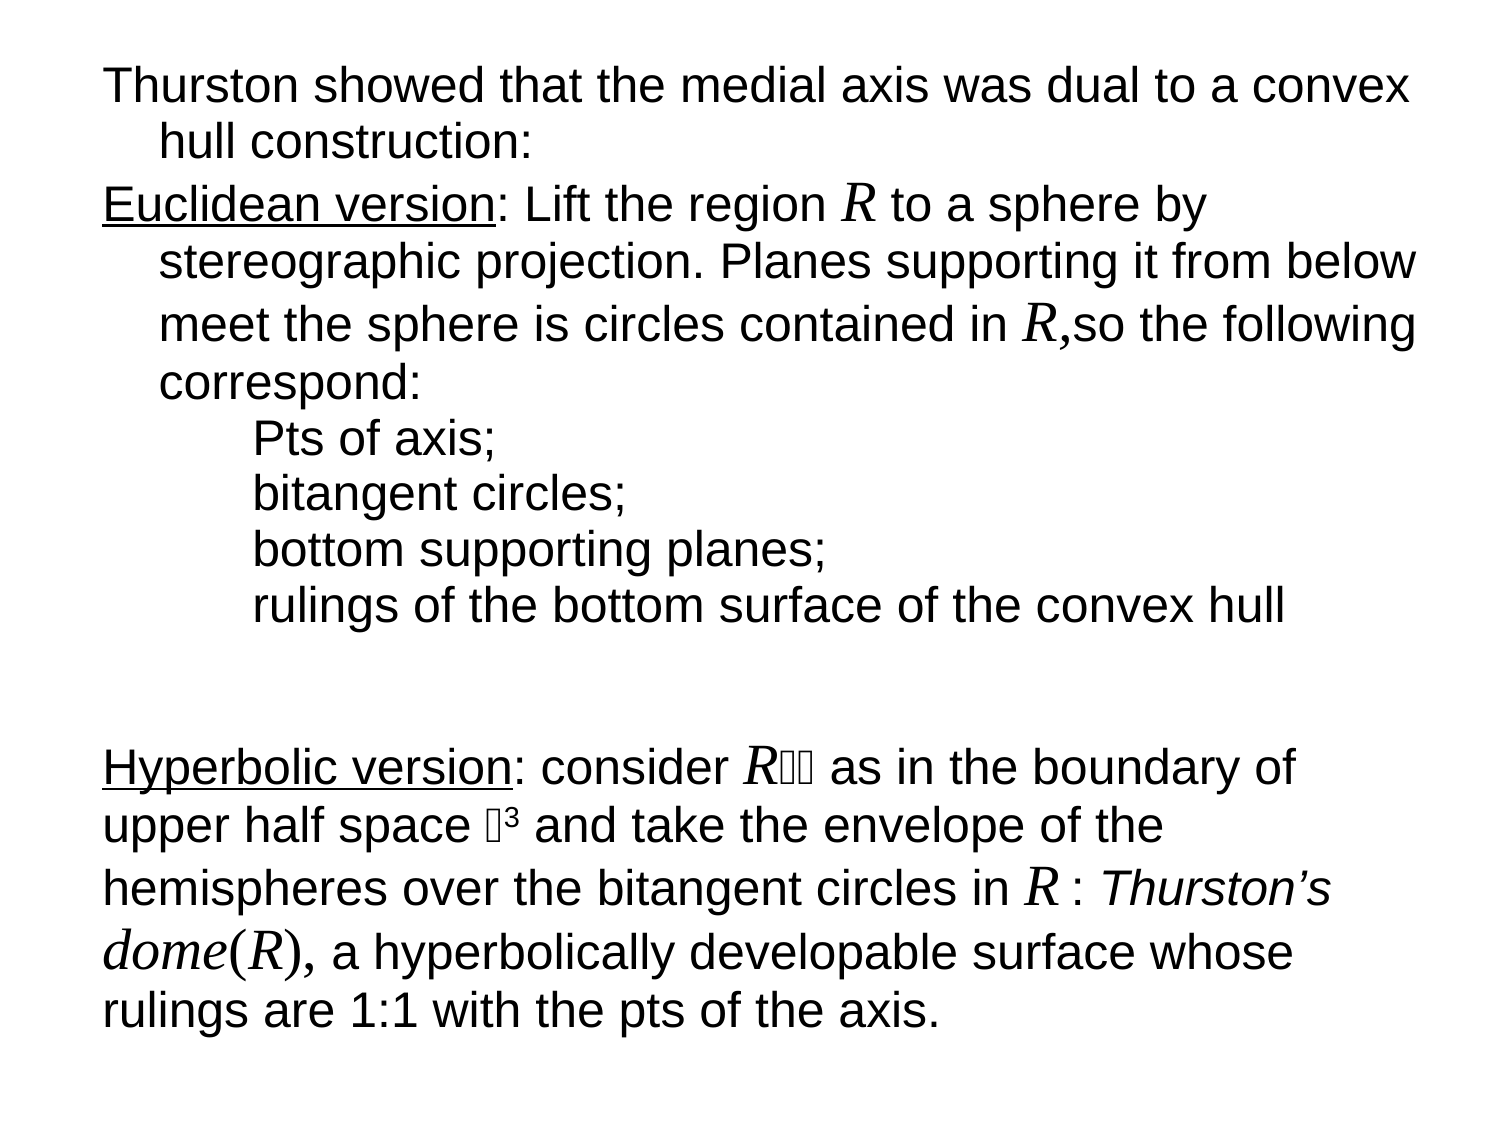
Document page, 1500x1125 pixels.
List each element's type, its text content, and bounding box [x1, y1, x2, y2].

text_box Hyperbolic version: consider R as in the boundary of upper half space 3 and take the envelope of the hemispheres over the bitangent circles in R : Thurston’s dome(R), a hyperbolically developable surface whose rulings are 1:1 with the pts of the axis. [87, 725, 1438, 1046]
text_box Thurston showed that the medial axis was dual to a convex hull construction: Euclidean version: Lift the region R to a sphere by stereographic projection. Planes supporting it from below meet the sphere is circles contained in R,so the following correspond: Pts of axis; bitangent circles; bottom supporting planes; rulings of the bottom surface of the convex hull [87, 49, 1450, 641]
